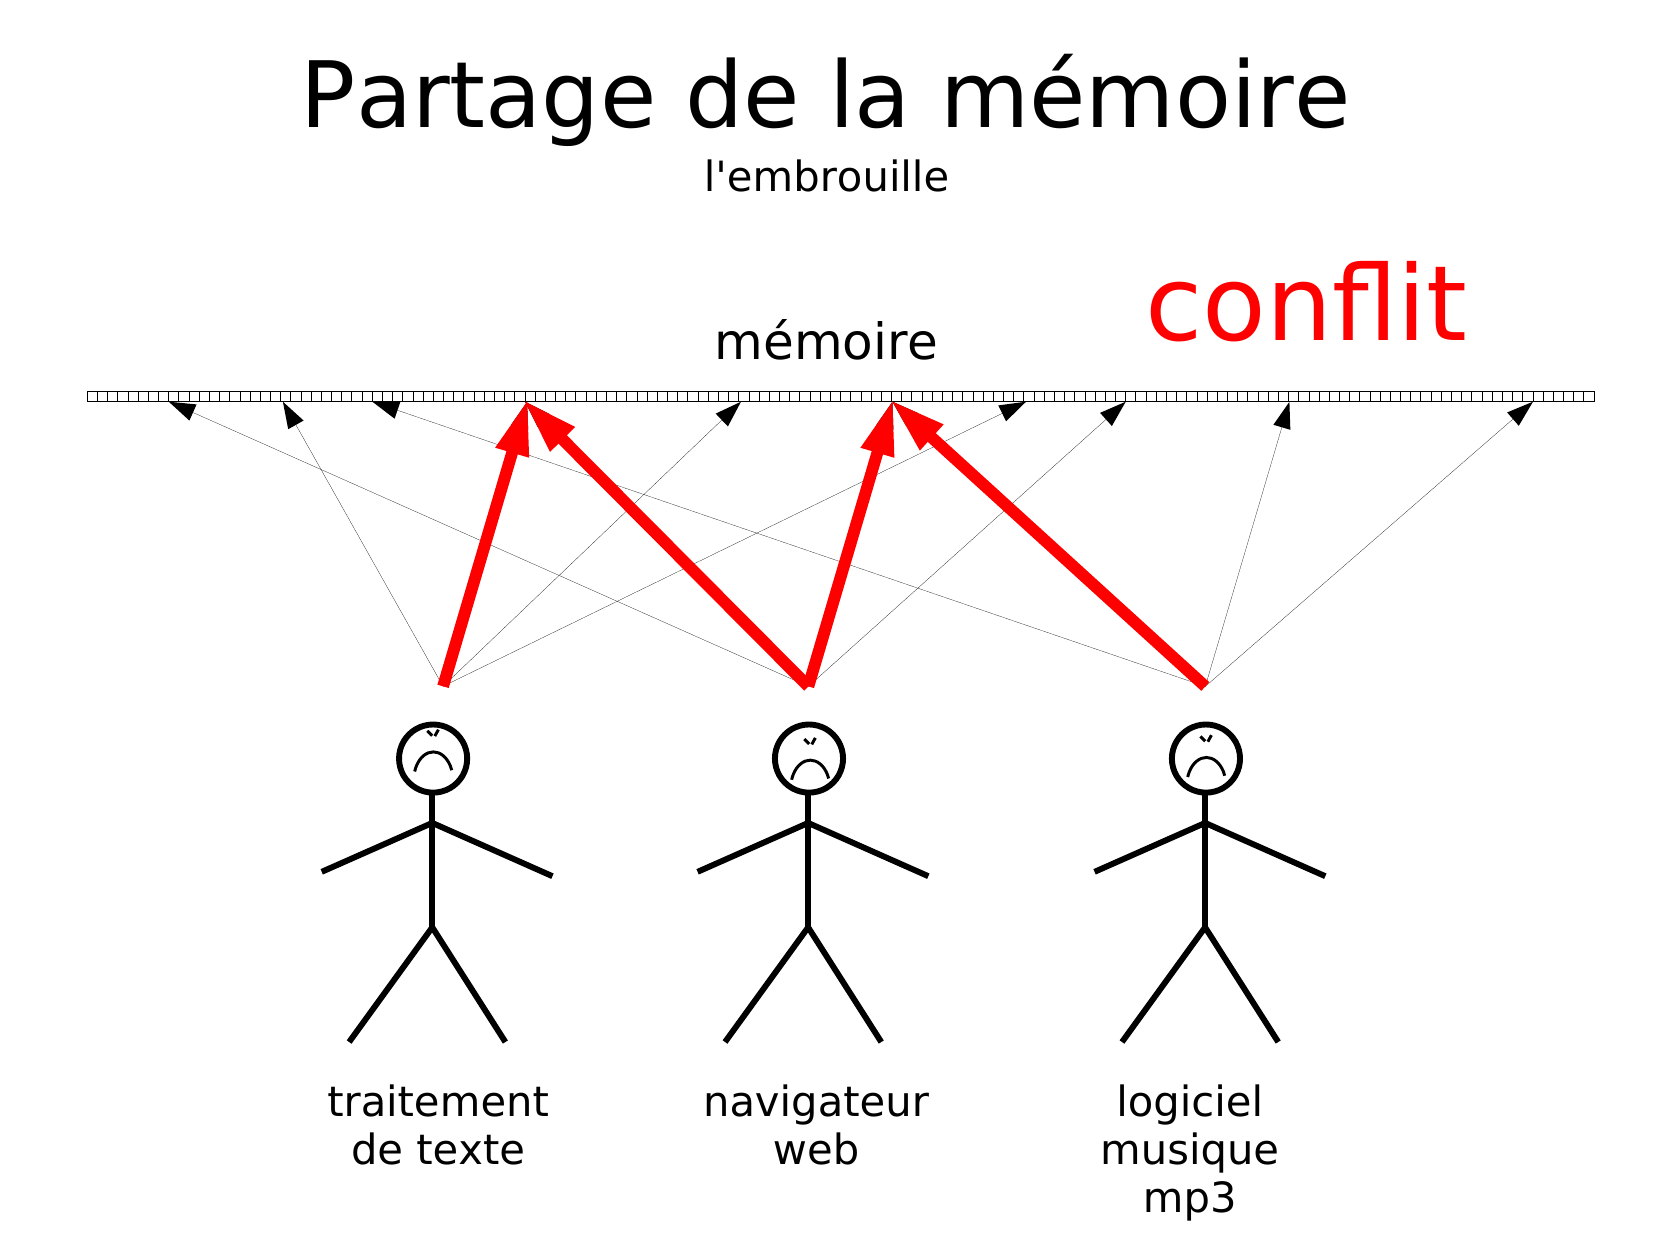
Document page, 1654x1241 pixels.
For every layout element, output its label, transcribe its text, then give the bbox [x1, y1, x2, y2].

text_box traitement de texte [327, 1077, 550, 1175]
text_box conflit [1145, 244, 1594, 370]
text_box [774, 724, 844, 793]
text_box navigateur web [703, 1077, 930, 1175]
text_box [1171, 724, 1241, 793]
text_box [87, 391, 1595, 402]
text_box mémoire [714, 312, 939, 372]
text_box logiciel musique mp3 [1100, 1077, 1280, 1223]
title Partage de la mémoire [136, 34, 1518, 158]
text_box [399, 724, 468, 793]
text_box l'embrouille [703, 152, 950, 202]
